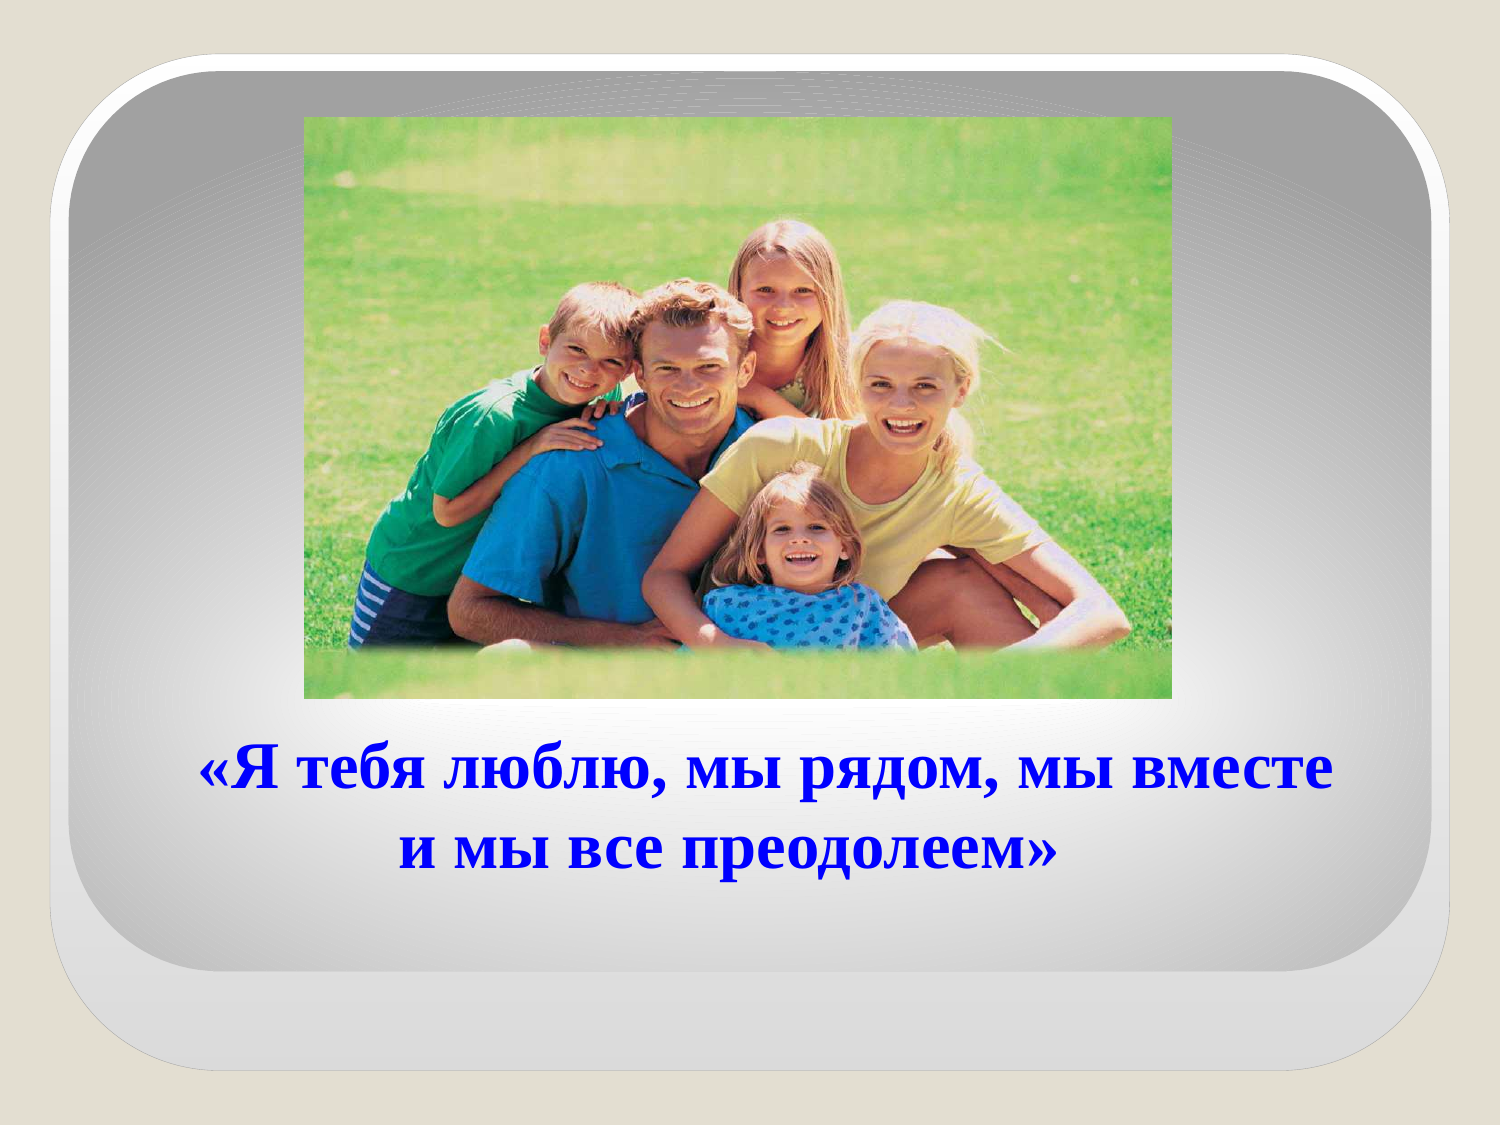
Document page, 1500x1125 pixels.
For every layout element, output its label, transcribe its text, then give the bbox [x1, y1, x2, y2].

title «Я тебя люблю, мы рядом, мы вместе и мы все преодолеем» [82, 714, 1425, 991]
picture [304, 117, 1172, 699]
